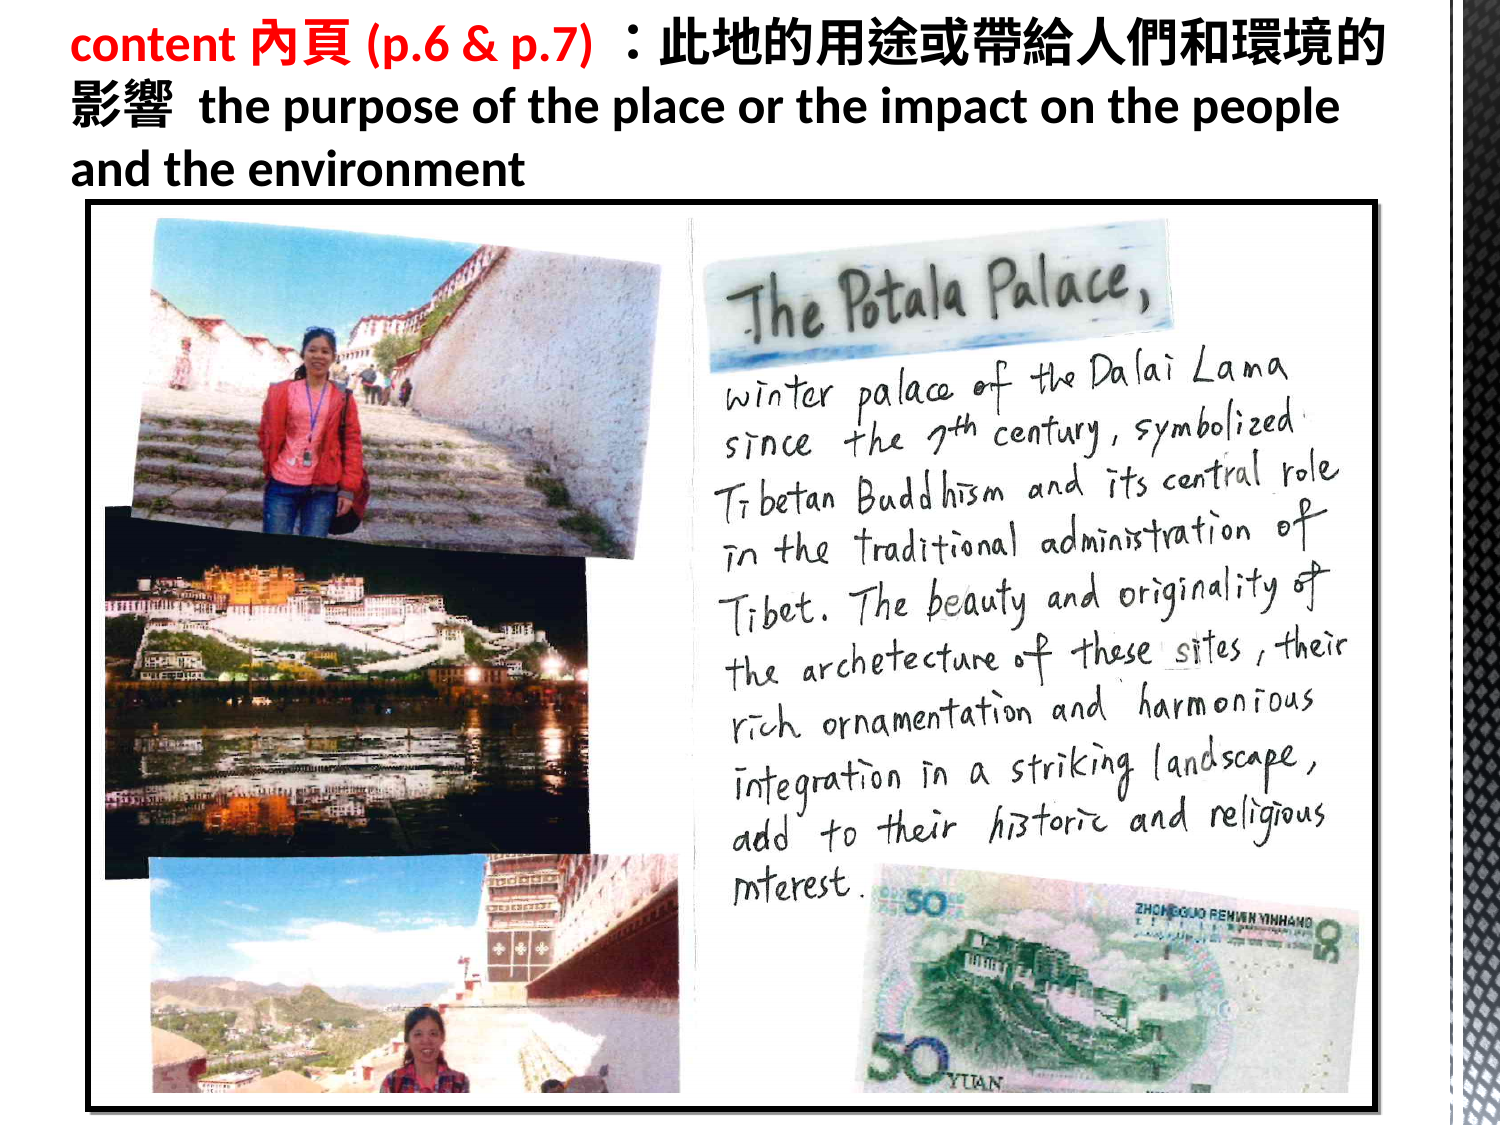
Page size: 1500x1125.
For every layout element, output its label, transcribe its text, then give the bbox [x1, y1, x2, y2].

picture [91, 204, 1372, 1106]
title content內頁(p.6 & p.7)：此地的用途或帶給人們和環境的影響 the purpose of the place or the impact on the people and the environment [55, 0, 1445, 205]
picture [76, 184, 1372, 1106]
